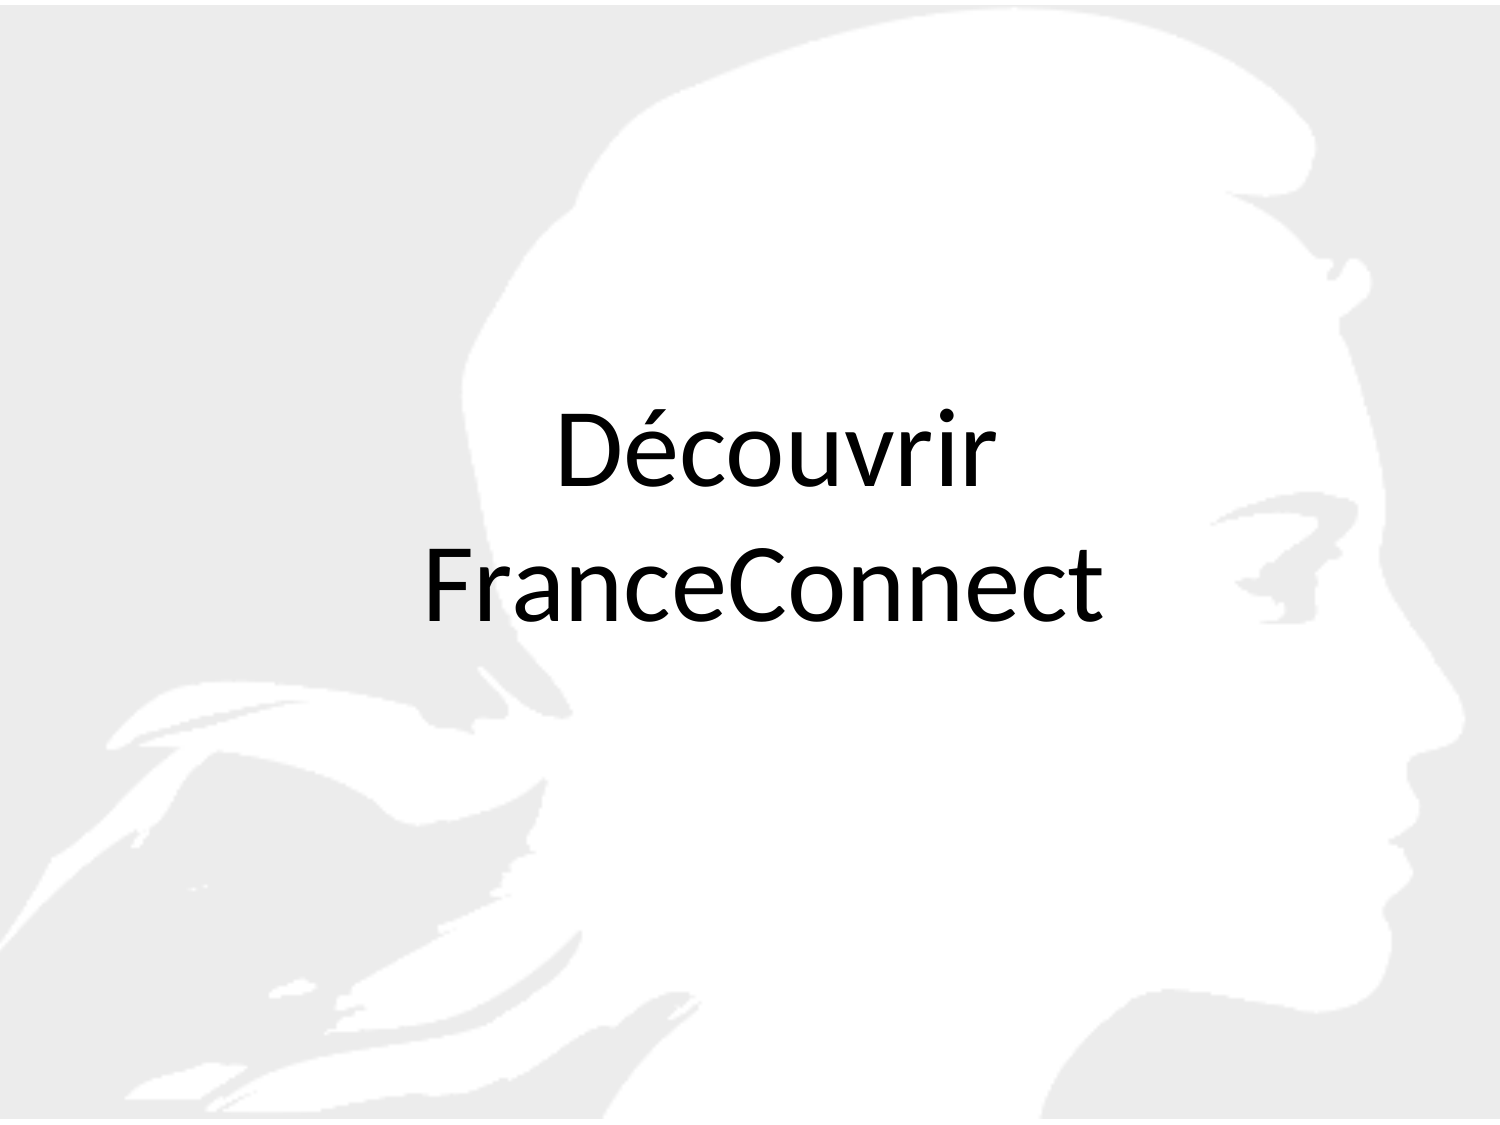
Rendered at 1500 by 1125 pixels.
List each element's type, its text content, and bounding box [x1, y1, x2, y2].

picture [0, 5, 1500, 1119]
text_box Découvrir FranceConnect [242, 366, 1311, 652]
